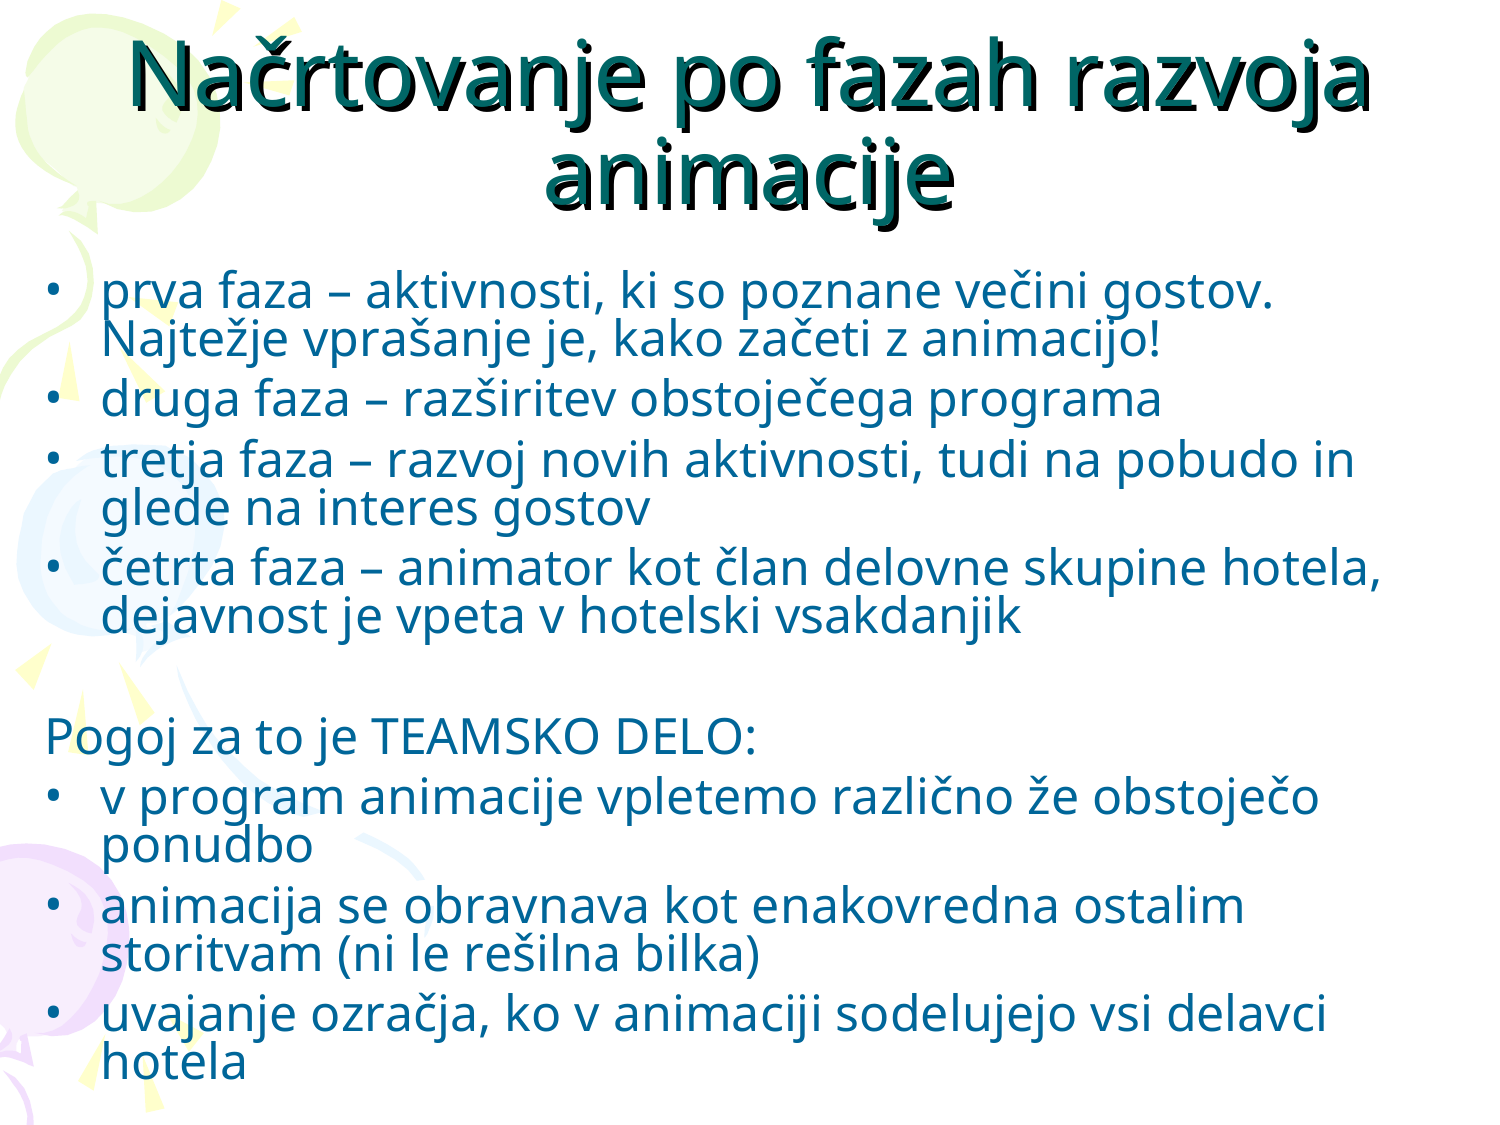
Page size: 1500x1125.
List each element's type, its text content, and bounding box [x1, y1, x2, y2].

title Načrtovanje po fazah razvoja animacije [72, 16, 1426, 233]
list prva faza – aktivnosti, ki so poznane večini gostov. Najtežje vprašanje je, kako začeti z animacijo! druga faza – razširitev obstoječega programa tretja faza – razvoj novih aktivnosti, tudi na pobudo in glede na interes gostov četrta faza – animator kot član delovne skupine hotela, dejavnost je vpeta v hotelski vsakdanjik Pogoj za to je TEAMSKO DELO: v program animacije vpletemo različno že obstoječo ponudbo animacija se obravnava kot enakovredna ostalim storitvam (ni le rešilna bilka) uvajanje ozračja, ko v animaciji sodelujejo vsi delavci hotela [29, 262, 1426, 1001]
